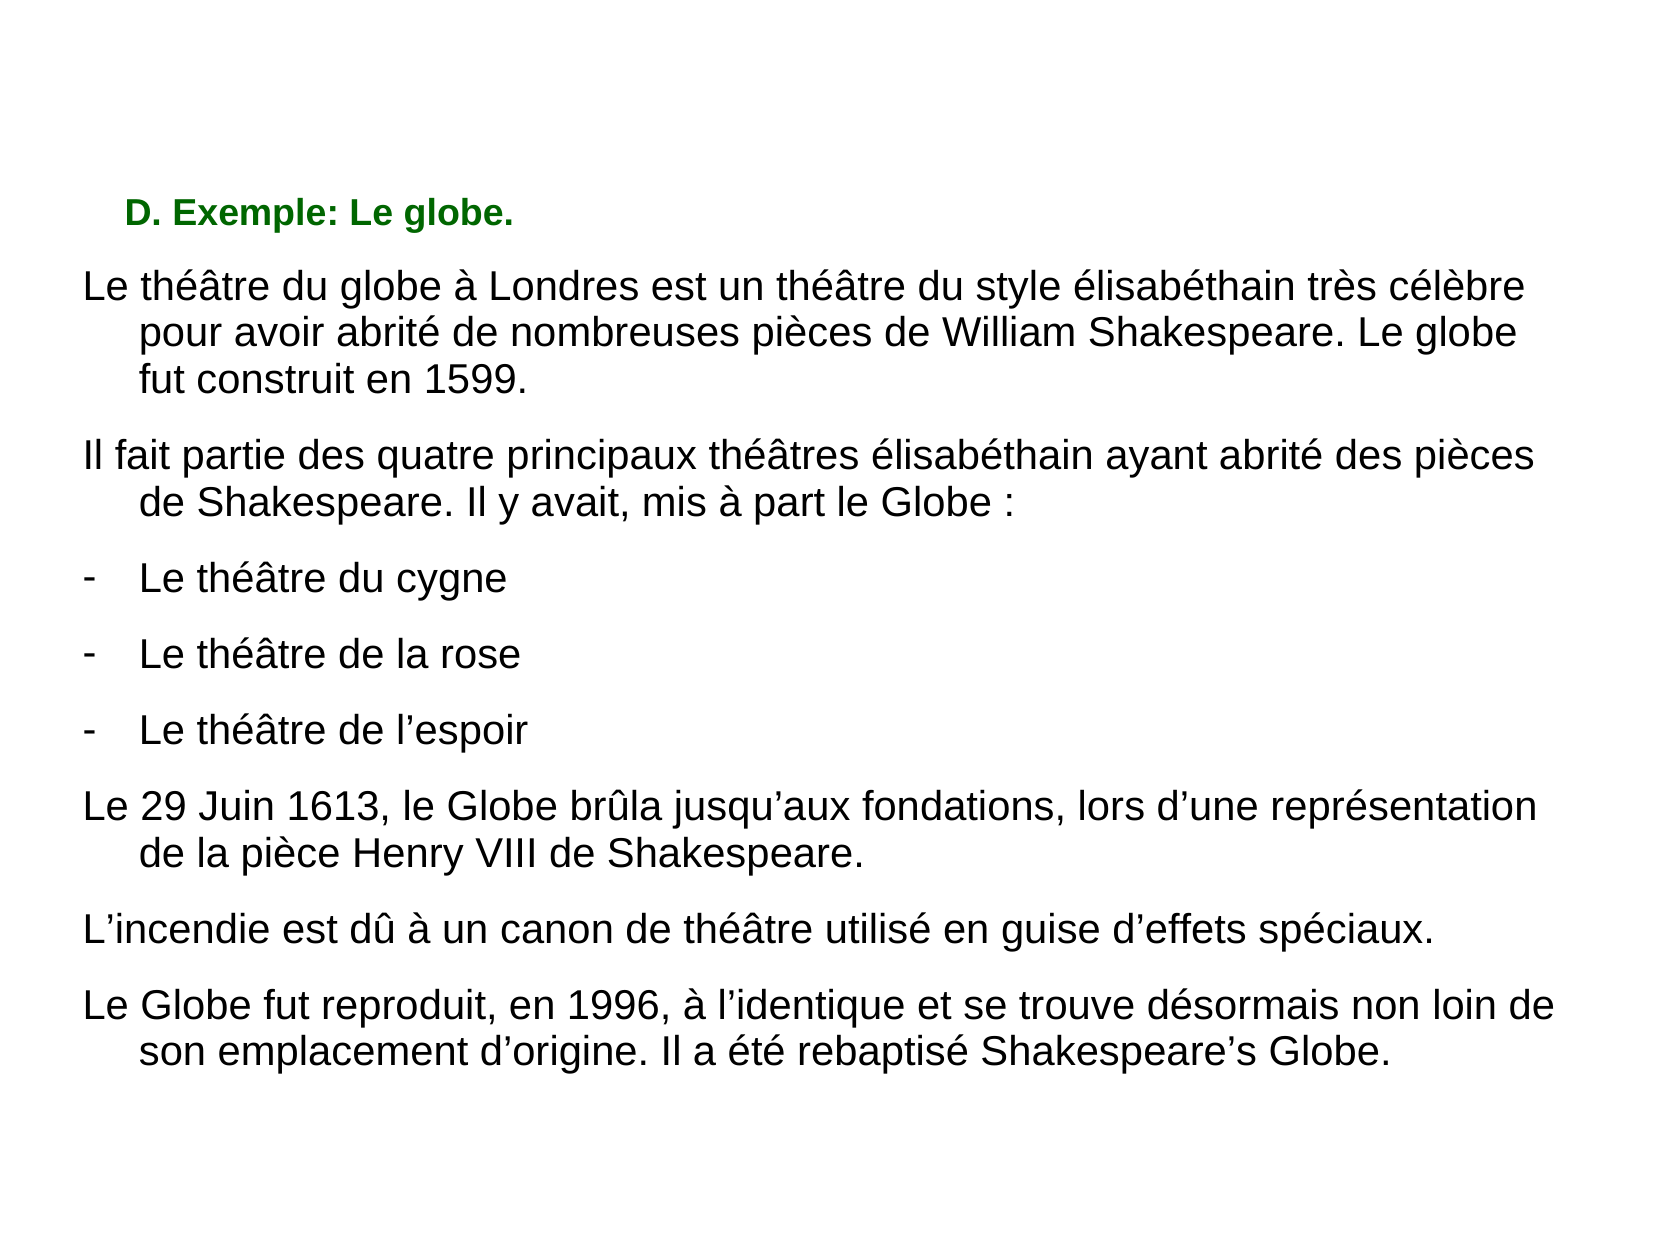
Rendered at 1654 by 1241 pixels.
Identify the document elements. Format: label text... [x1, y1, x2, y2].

list D. Exemple: Le globe. Le théâtre du globe à Londres est un théâtre du style élisabéthain très célèbre pour avoir abrité de nombreuses pièces de William Shakespeare. Le globe fut construit en 1599. Il fait partie des quatre principaux théâtres élisabéthain ayant abrité des pièces de Shakespeare. Il y avait, mis à part le Globe : Le théâtre du cygne Le théâtre de la rose Le théâtre de l’espoir Le 29 Juin 1613, le Globe brûla jusqu’aux fondations, lors d’une représentation de la pièce Henry VIII de Shakespeare. L’incendie est dû à un canon de théâtre utilisé en guise d’effets spéciaux. Le Globe fut reproduit, en 1996, à l’identique et se trouve désormais non loin de son emplacement d’origine. Il a été rebaptisé Shakespeare’s Globe. [82, 41, 1571, 1225]
